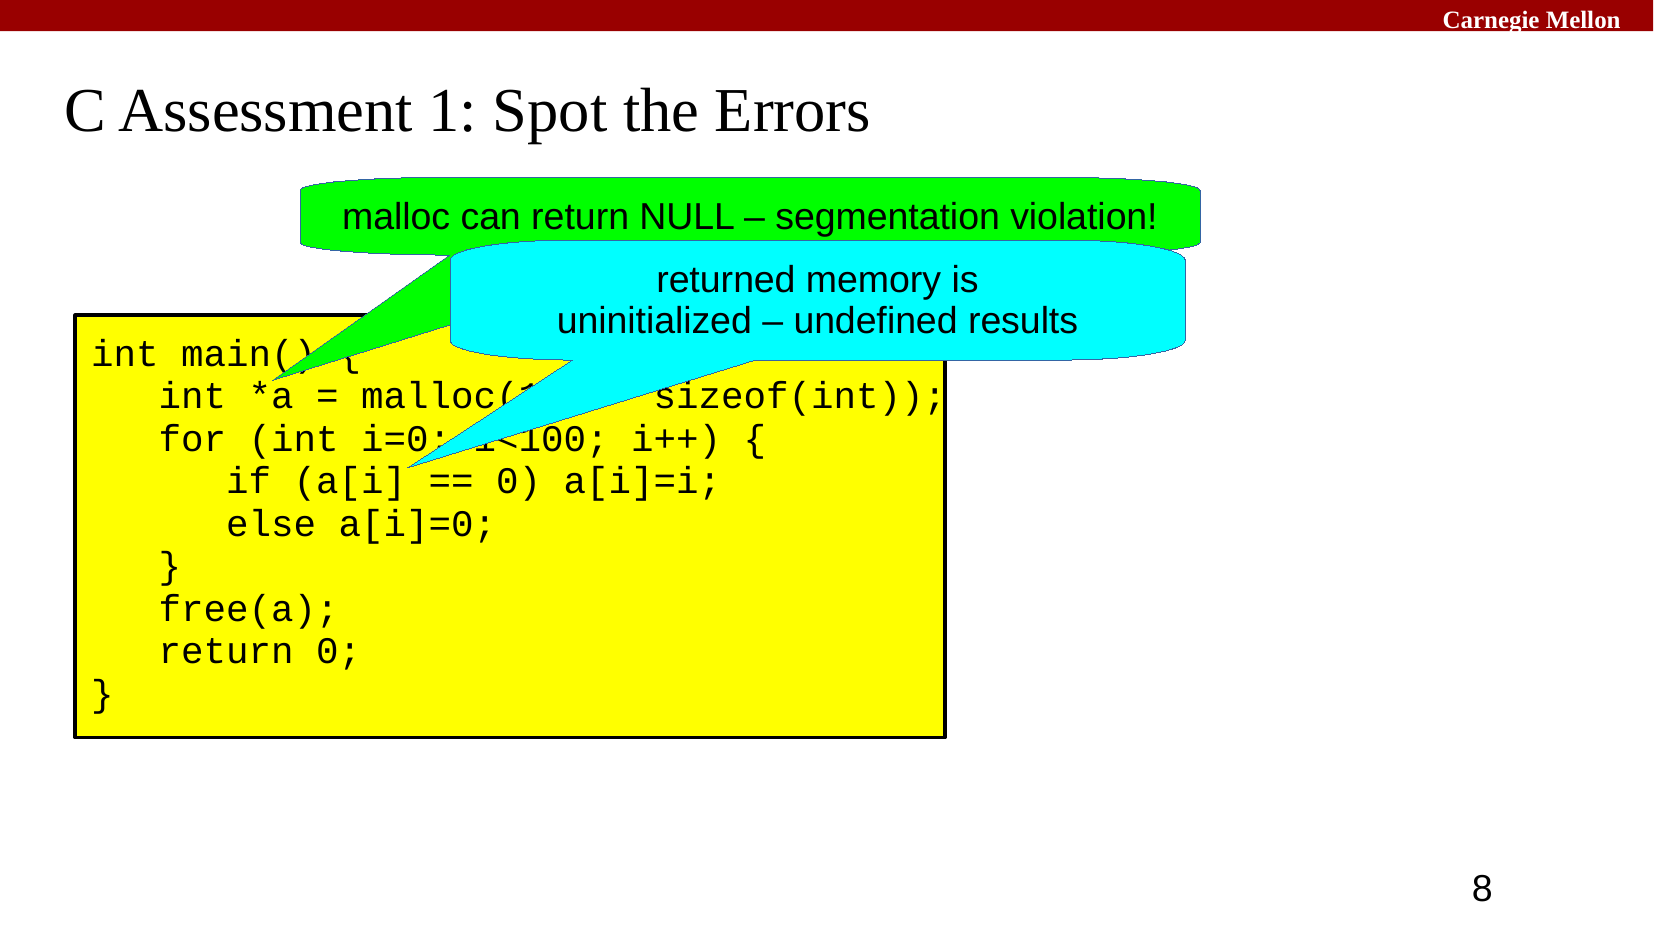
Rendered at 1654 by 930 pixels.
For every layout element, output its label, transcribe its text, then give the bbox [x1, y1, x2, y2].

text_box malloc can return NULL – segmentation violation! [272, 177, 1201, 381]
text_box int main() { int *a = malloc(100 * sizeof(int)); for (int i=0; i<100; i++) { if (a[i] == 0) a[i]=i; else a[i]=0; } free(a); return 0; } [75, 315, 946, 738]
text_box returned memory is uninitialized – undefined results [407, 240, 1186, 468]
title C Assessment 1: Spot the Errors [64, 58, 1576, 163]
